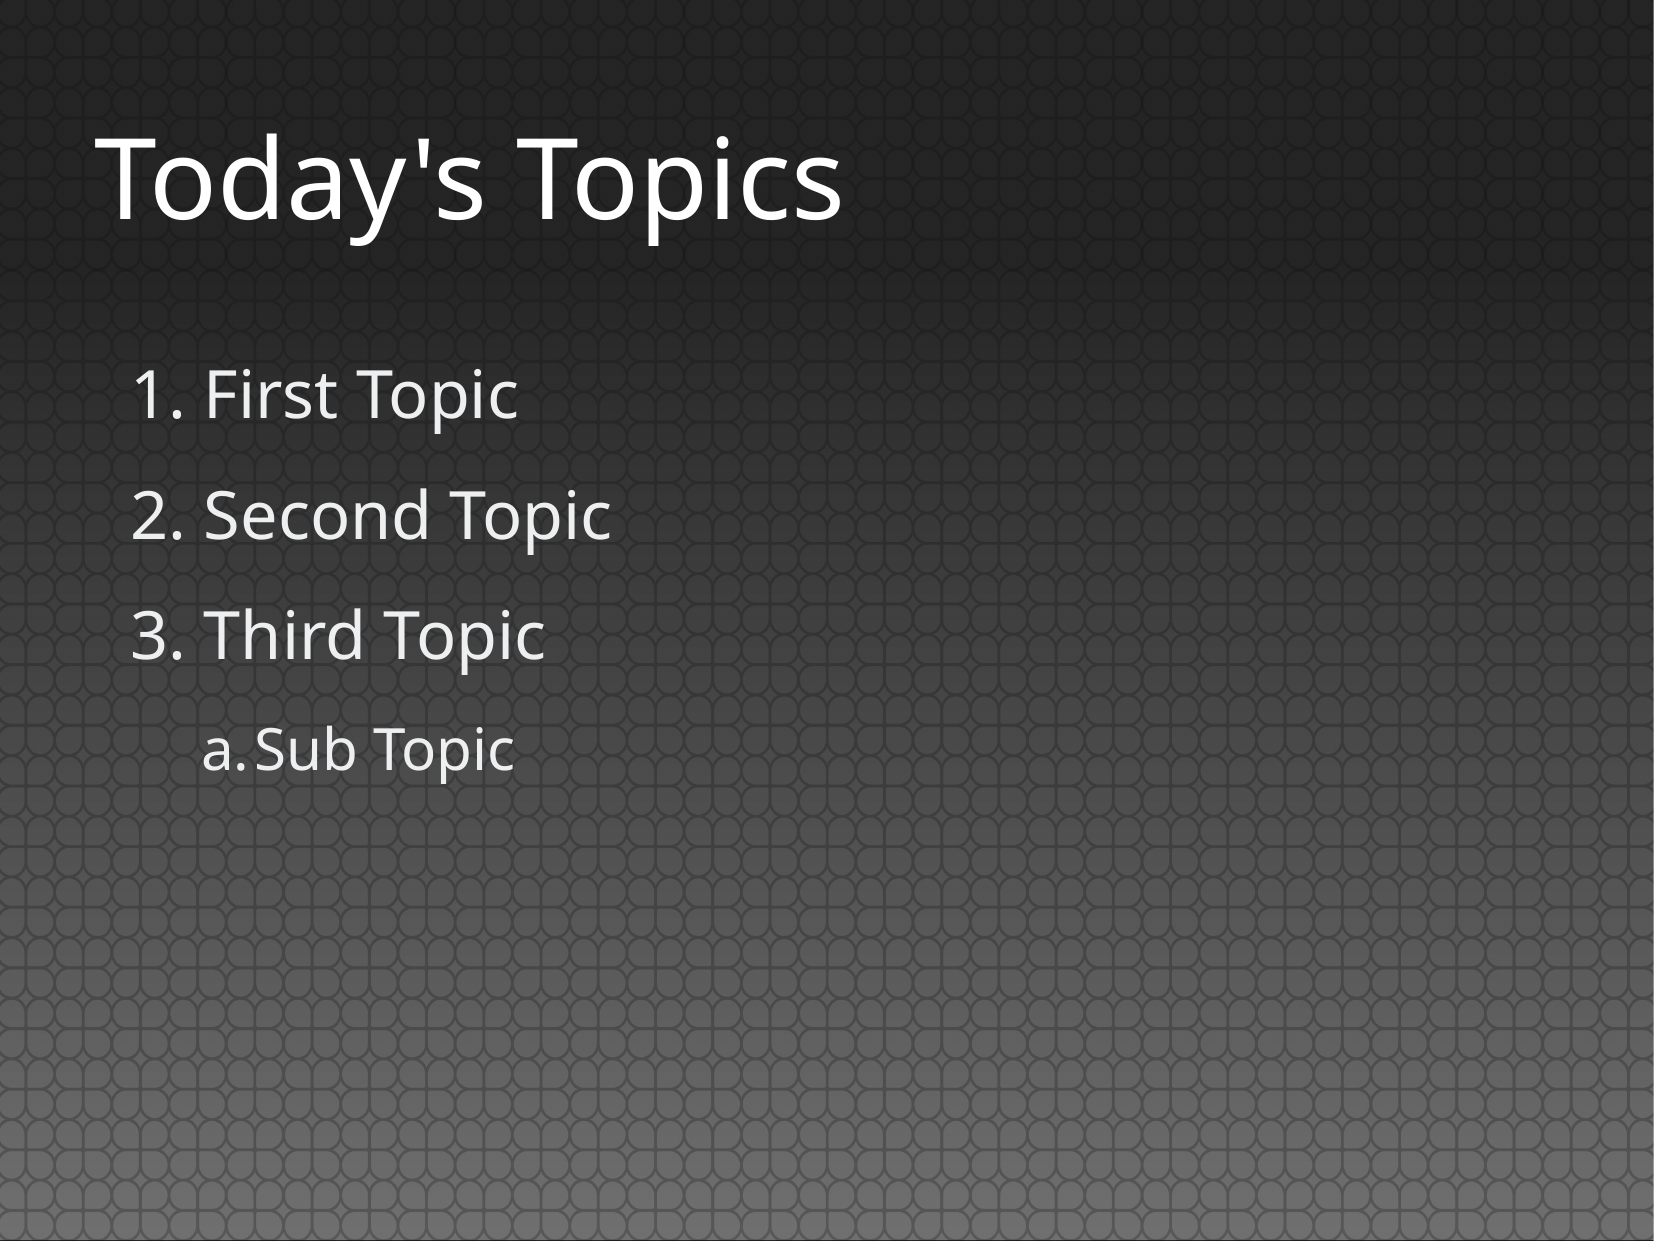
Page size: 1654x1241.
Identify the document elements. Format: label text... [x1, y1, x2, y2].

list First Topic Second Topic Third Topic Sub Topic [112, 227, 1501, 1163]
picture [0, 0, 1654, 1241]
title Today's Topics [94, 100, 1426, 251]
